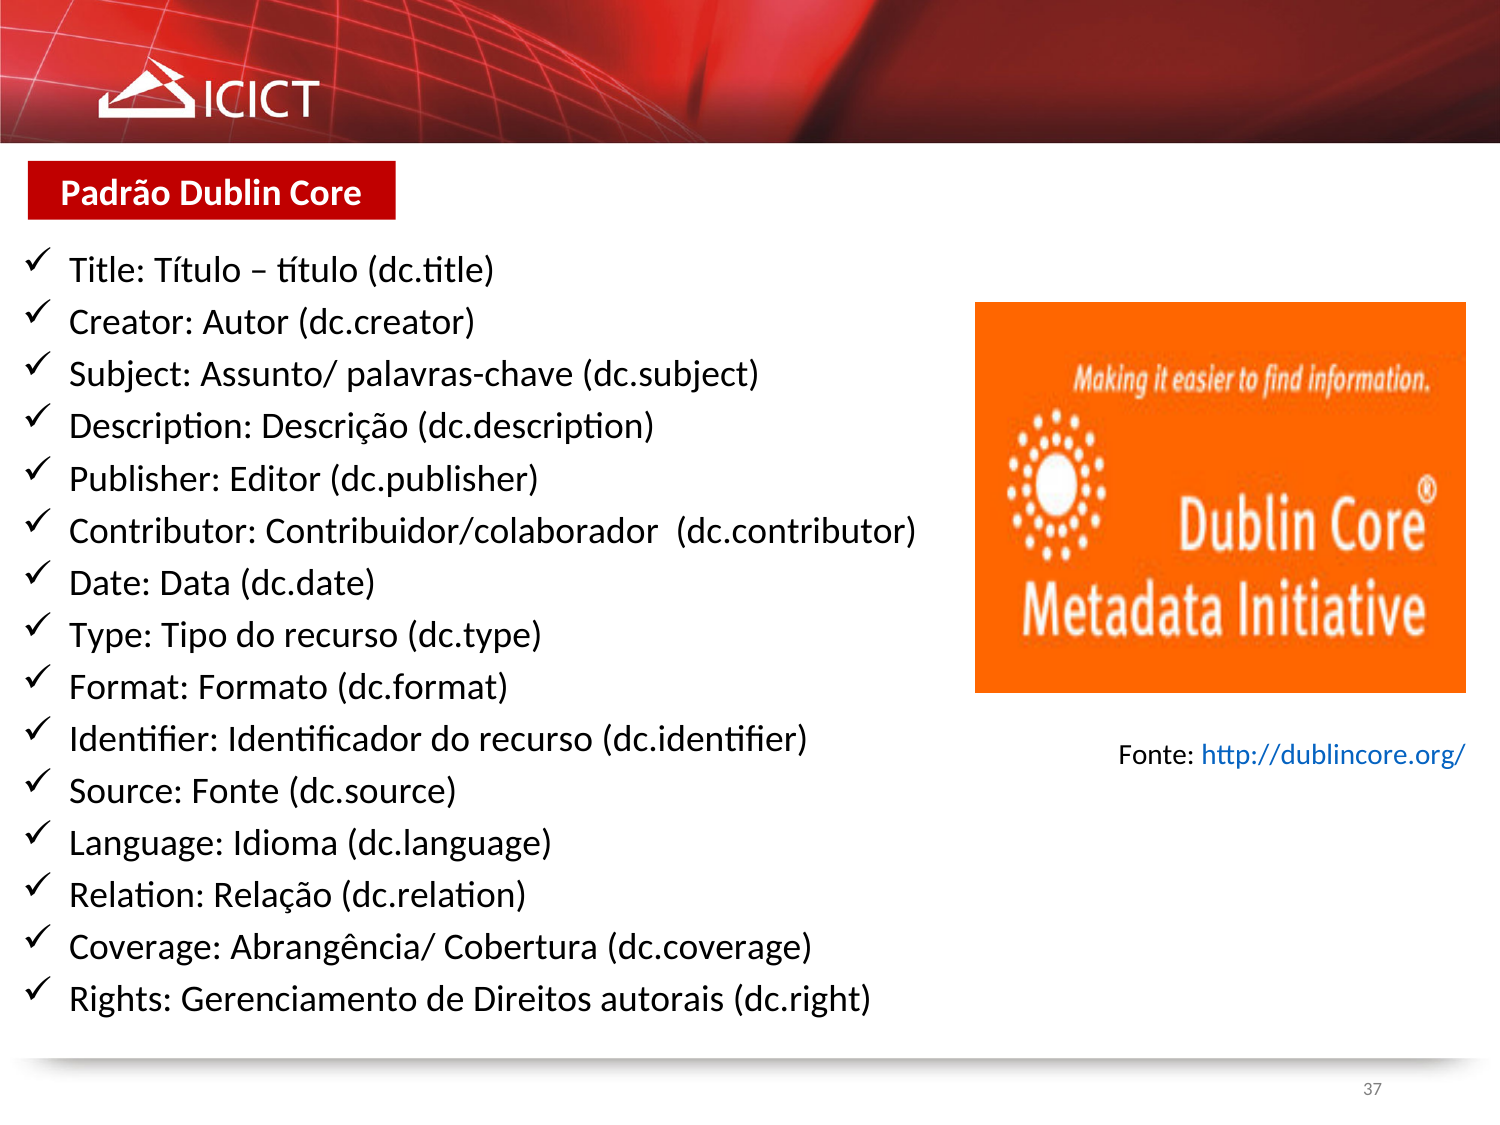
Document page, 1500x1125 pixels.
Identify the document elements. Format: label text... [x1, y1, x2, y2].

picture [0, 0, 1500, 1125]
text_box Padrão Dublin Core [27, 160, 396, 220]
text_box <número> [1059, 1073, 1397, 1118]
text_box Fonte: http://dublincore.org/ [1103, 727, 1498, 779]
text_box Title: Título – título (dc.title) Creator: Autor (dc.creator) Subject: Assunto/ palavras-chave (dc.subject) Description: Descrição (dc.description) Publisher: Editor (dc.publisher) Contributor: Contribuidor/colaborador (dc.contributor) Date: Data (dc.date) Type: Tipo do recurso (dc.type) Format: Formato (dc.format) Identifier: Identificador do recurso (dc.identifier) Source: Fonte (dc.source) Language: Idioma (dc.language) Relation: Relação (dc.relation) Coverage: Abrangência/ Cobertura (dc.coverage) Rights: Gerenciamento de Direitos autorais (dc.right) [7, 230, 1461, 1073]
